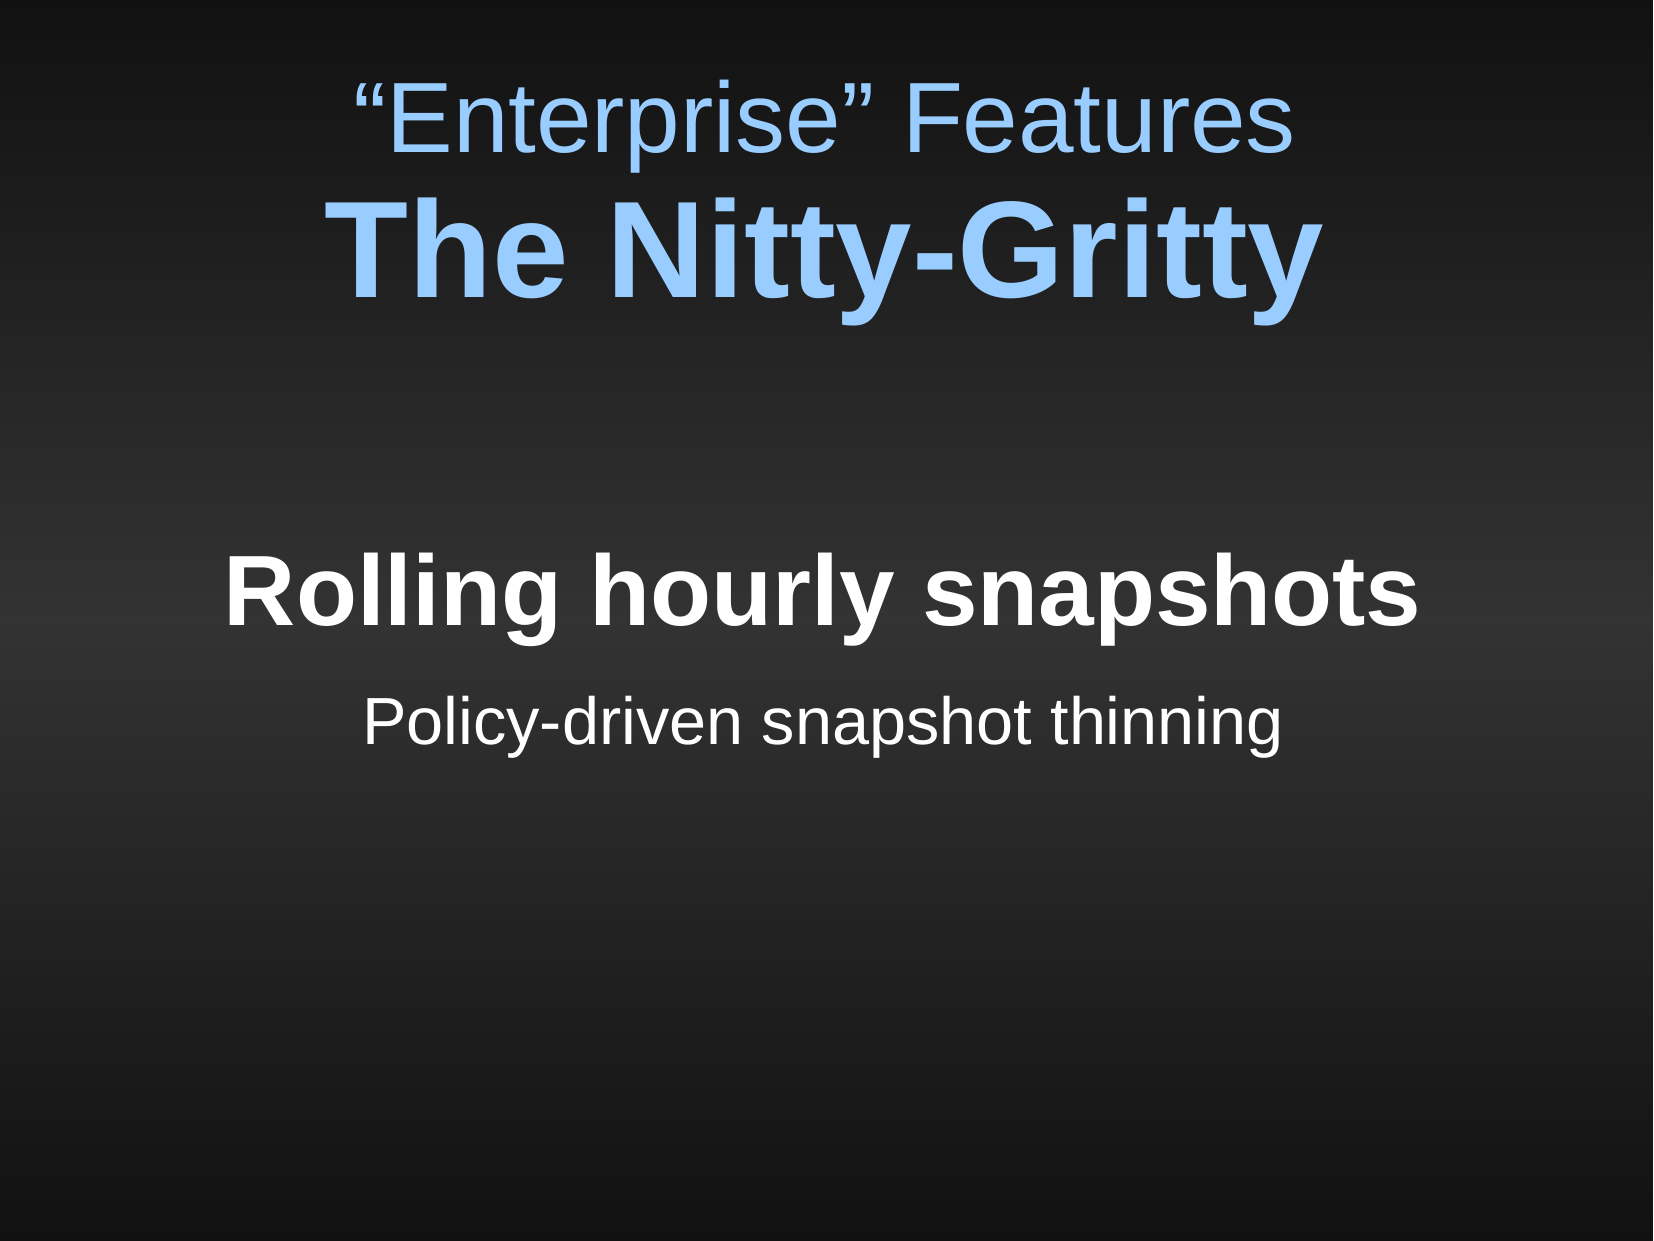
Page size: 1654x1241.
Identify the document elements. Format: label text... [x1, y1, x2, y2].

text_box Rolling hourly snapshots Policy-driven snapshot thinning [103, 285, 1543, 1126]
title “Enterprise” Features The Nitty-Gritty [0, 61, 1651, 328]
